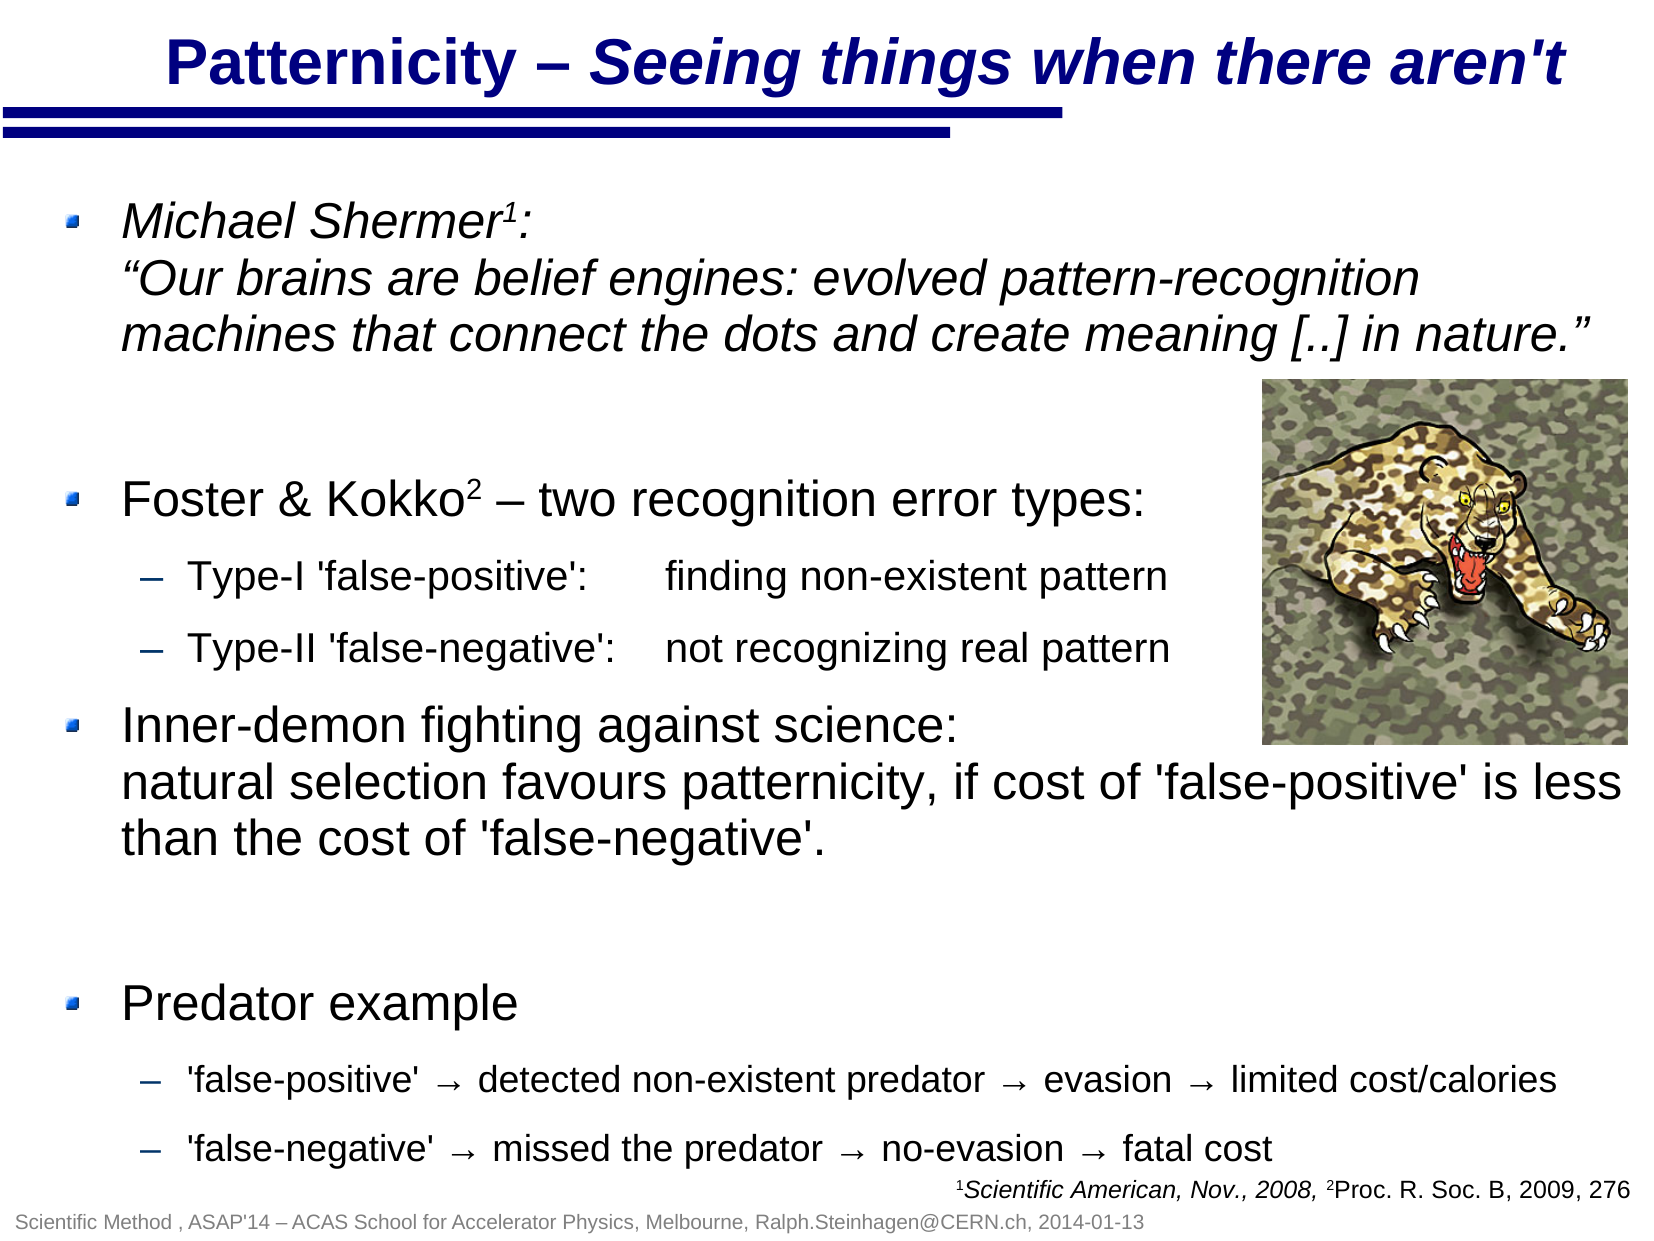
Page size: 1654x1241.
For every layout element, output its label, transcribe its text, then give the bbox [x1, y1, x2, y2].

text_box 1Scientific American, Nov., 2008, 2Proc. R. Soc. B, 2009, 276 [955, 1160, 1654, 1205]
title Patternicity – Seeing things when there aren't [165, 0, 1595, 124]
list Michael Shermer1: “Our brains are belief engines: evolved pattern-recognition machines that connect the dots and create meaning [..] in nature.” Foster & Kokko2 – two recognition error types: Type-I 'false-positive': finding non-existent pattern Type-II 'false-negative': not recognizing real pattern Inner-demon fighting against science: natural selection favours patternicity, if cost of 'false-positive' is less than the cost of 'false-negative'. Predator example 'false-positive' → detected non-existent predator → evasion → limited cost/calories 'false-negative' → missed the predator → no-evasion → fatal cost [65, 192, 1628, 1205]
